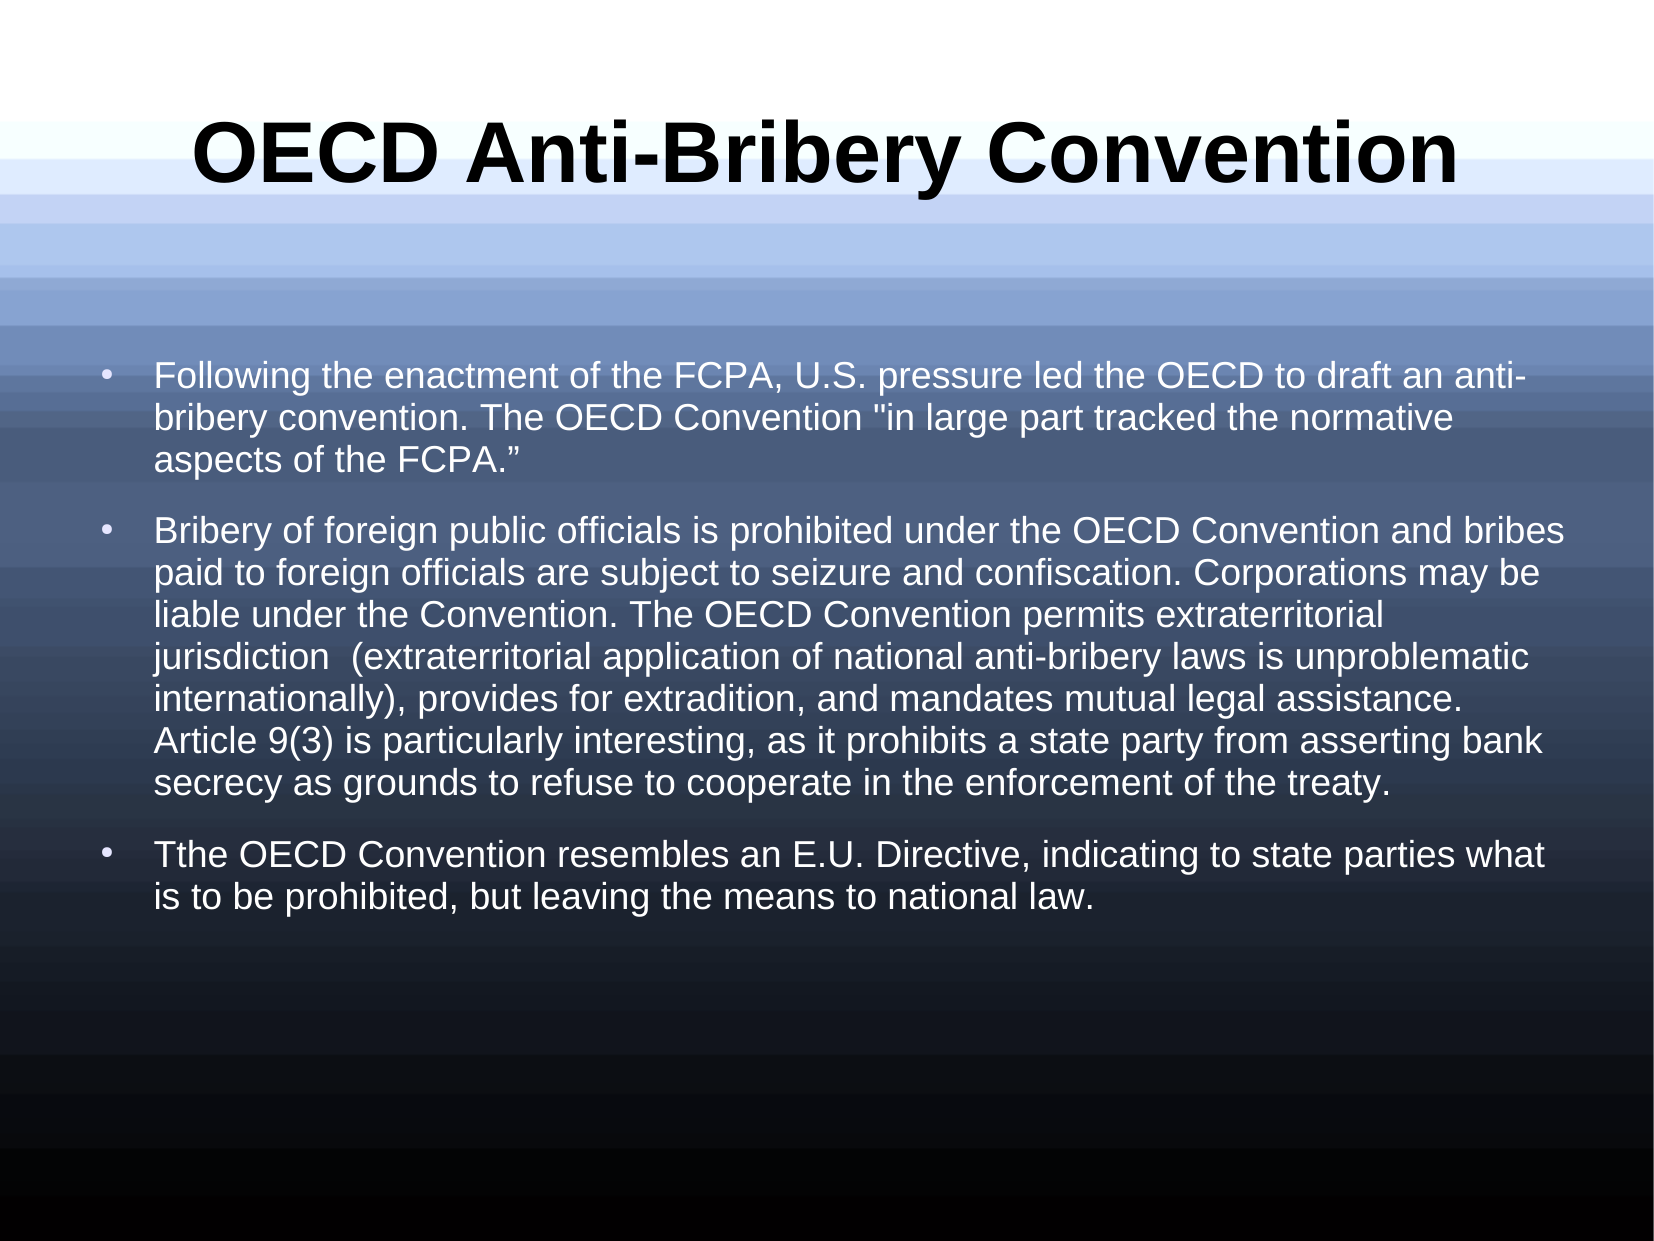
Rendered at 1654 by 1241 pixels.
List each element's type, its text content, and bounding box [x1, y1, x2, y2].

list Following the enactment of the FCPA, U.S. pressure led the OECD to draft an anti-bribery convention. The OECD Convention "in large part tracked the normative aspects of the FCPA.” Bribery of foreign public officials is prohibited under the OECD Convention and bribes paid to foreign officials are subject to seizure and confiscation. Corporations may be liable under the Convention. The OECD Convention permits extraterritorial jurisdiction (extraterritorial application of national anti-bribery laws is unproblematic internationally), provides for extradition, and mandates mutual legal assistance. Article 9(3) is particularly interesting, as it prohibits a state party from asserting bank secrecy as grounds to refuse to cooperate in the enforcement of the treaty. Tthe OECD Convention resembles an E.U. Directive, indicating to state parties what is to be prohibited, but leaving the means to national law. [82, 354, 1571, 1109]
picture [0, 0, 1654, 1241]
title OECD Anti-Bribery Convention [82, 49, 1571, 257]
